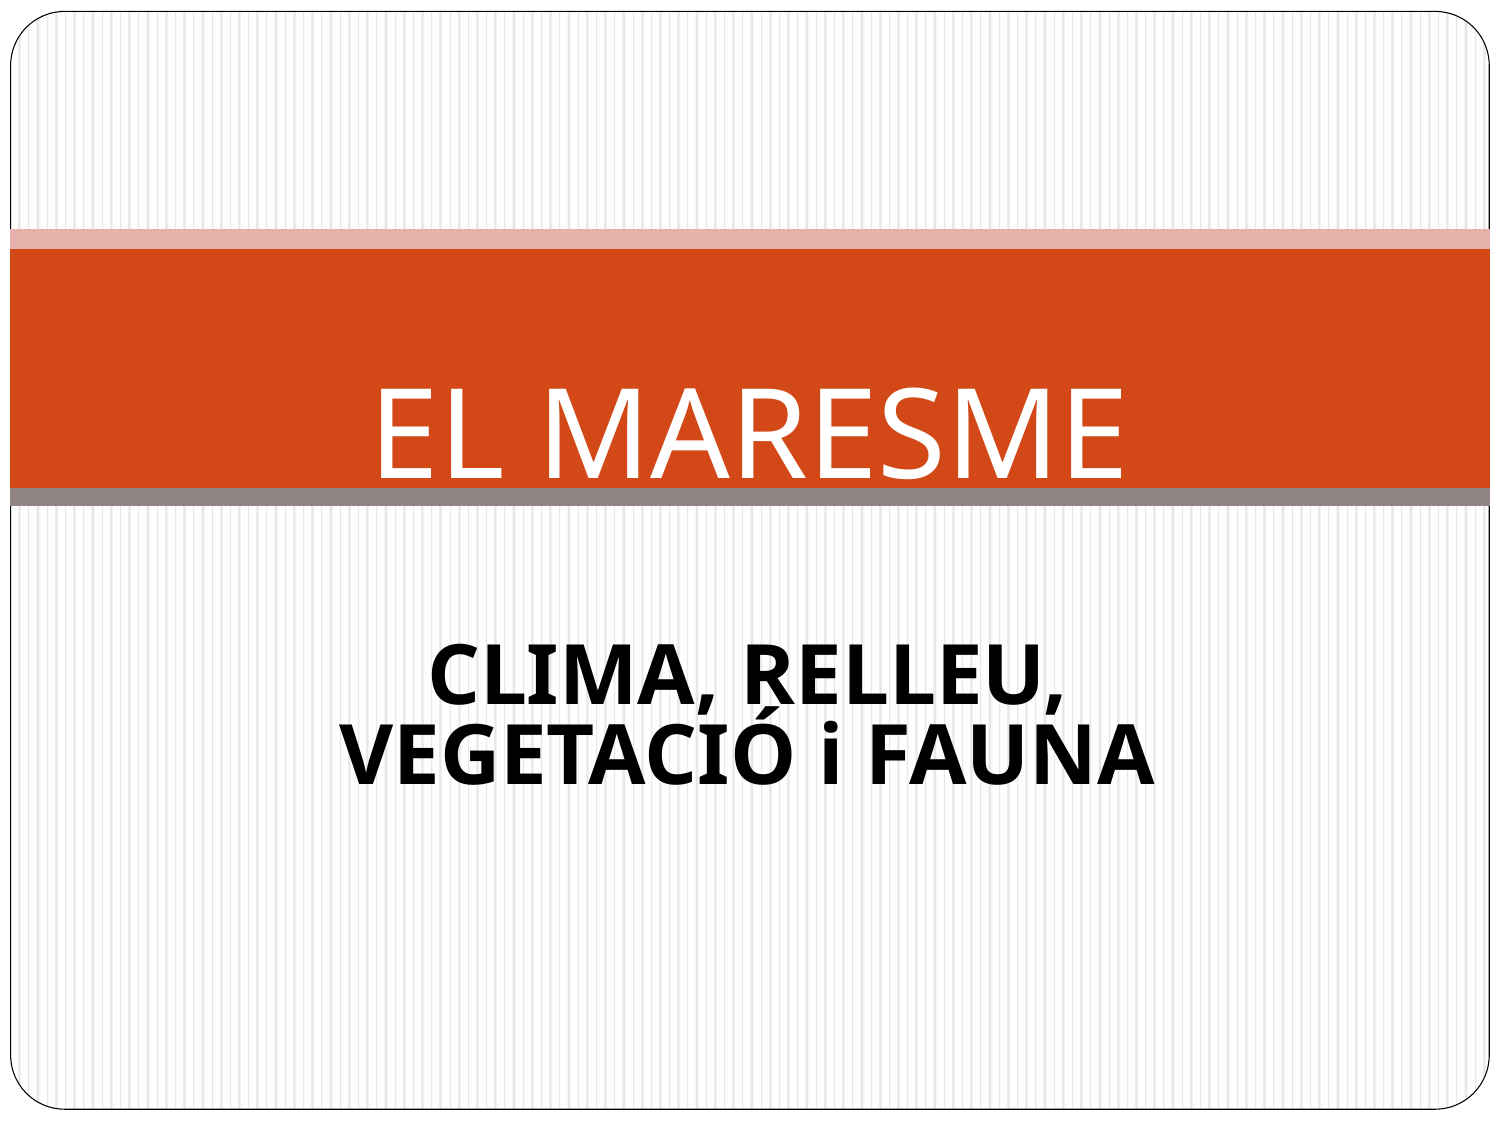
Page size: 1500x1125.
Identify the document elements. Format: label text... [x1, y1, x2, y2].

title EL MARESME [75, 196, 1426, 489]
subtitle CLIMA, RELLEU, VEGETACIÓ i FAUNA [222, 632, 1273, 921]
